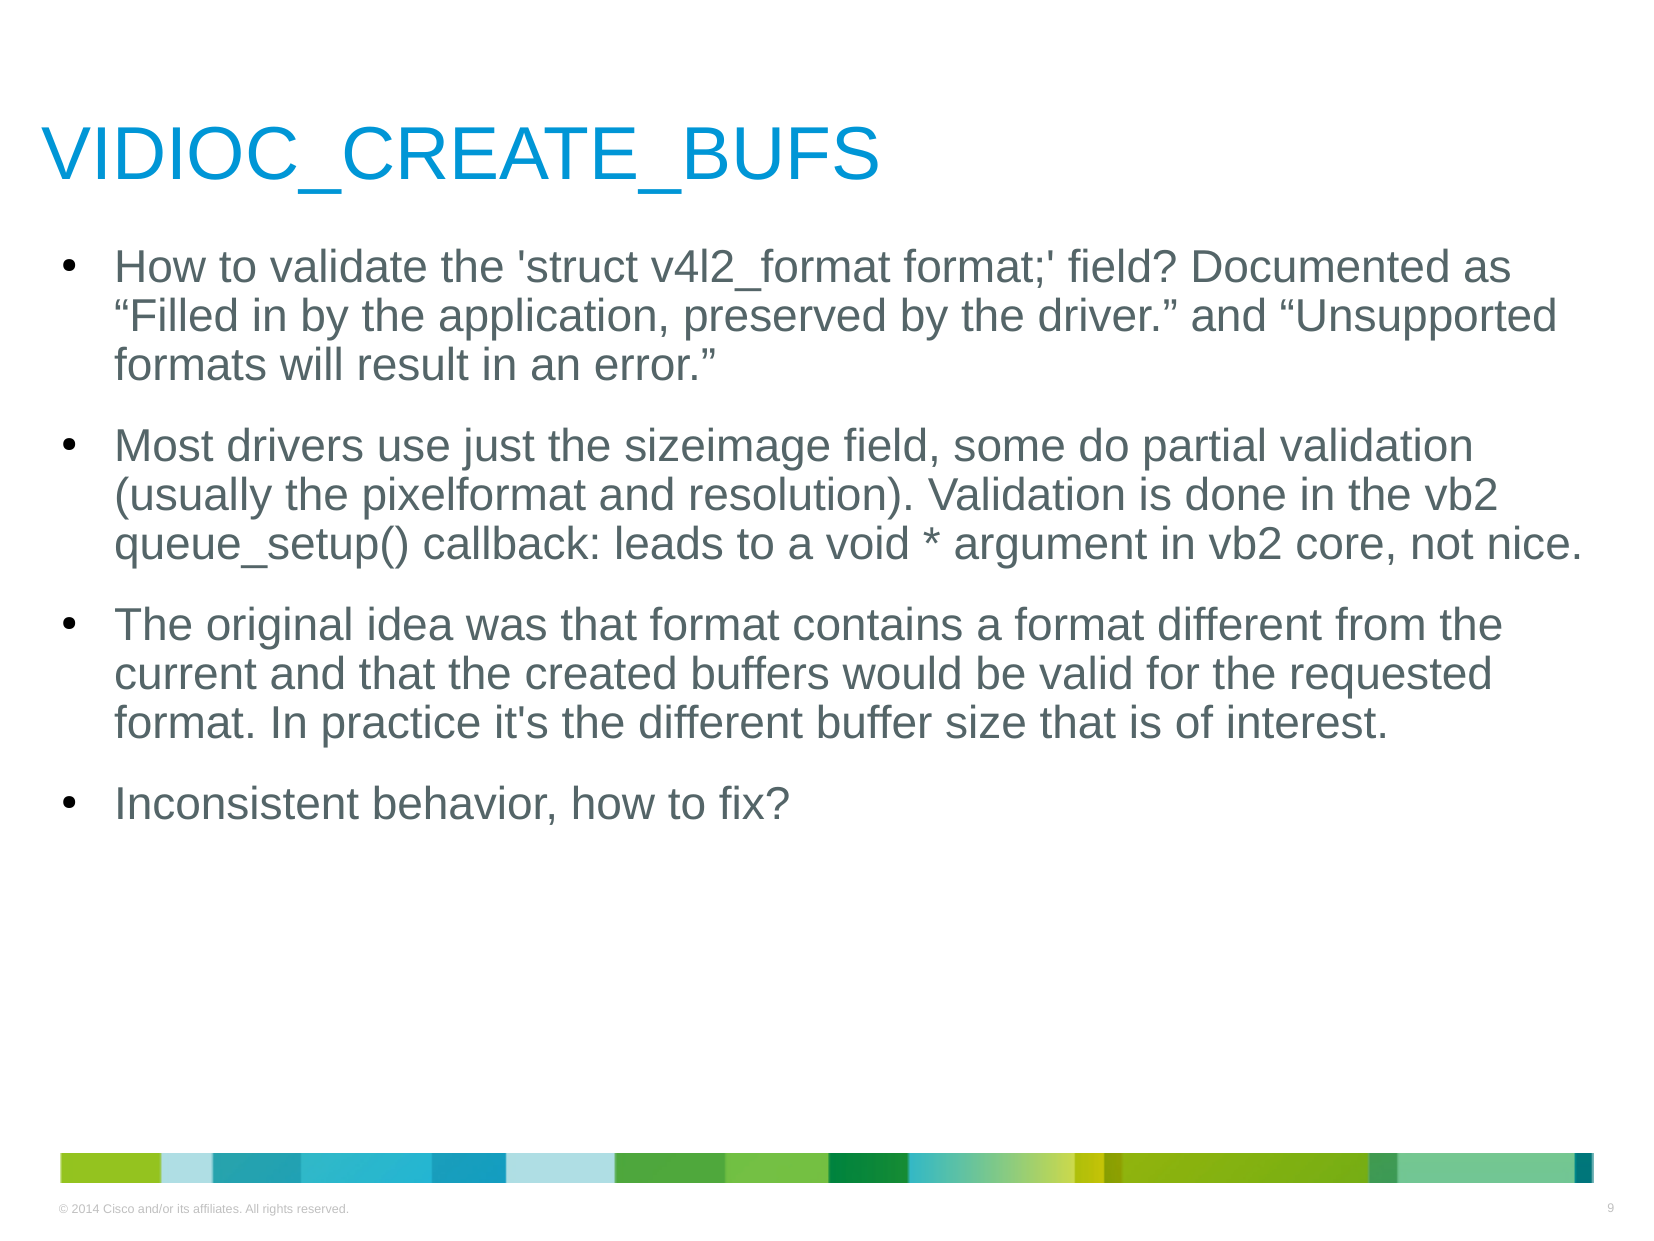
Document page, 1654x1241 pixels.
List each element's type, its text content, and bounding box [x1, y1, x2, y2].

list How to validate the 'struct v4l2_format format;' field? Documented as “Filled in by the application, preserved by the driver.” and “Unsupported formats will result in an error.” Most drivers use just the sizeimage field, some do partial validation (usually the pixelformat and resolution). Validation is done in the vb2 queue_setup() callback: leads to a void * argument in vb2 core, not nice. The original idea was that format contains a format different from the current and that the created buffers would be valid for the requested format. In practice it's the different buffer size that is of interest. Inconsistent behavior, how to fix? [43, 243, 1595, 1141]
picture [60, 1153, 1594, 1183]
title VIDIOC_CREATE_BUFS [41, 78, 1595, 230]
